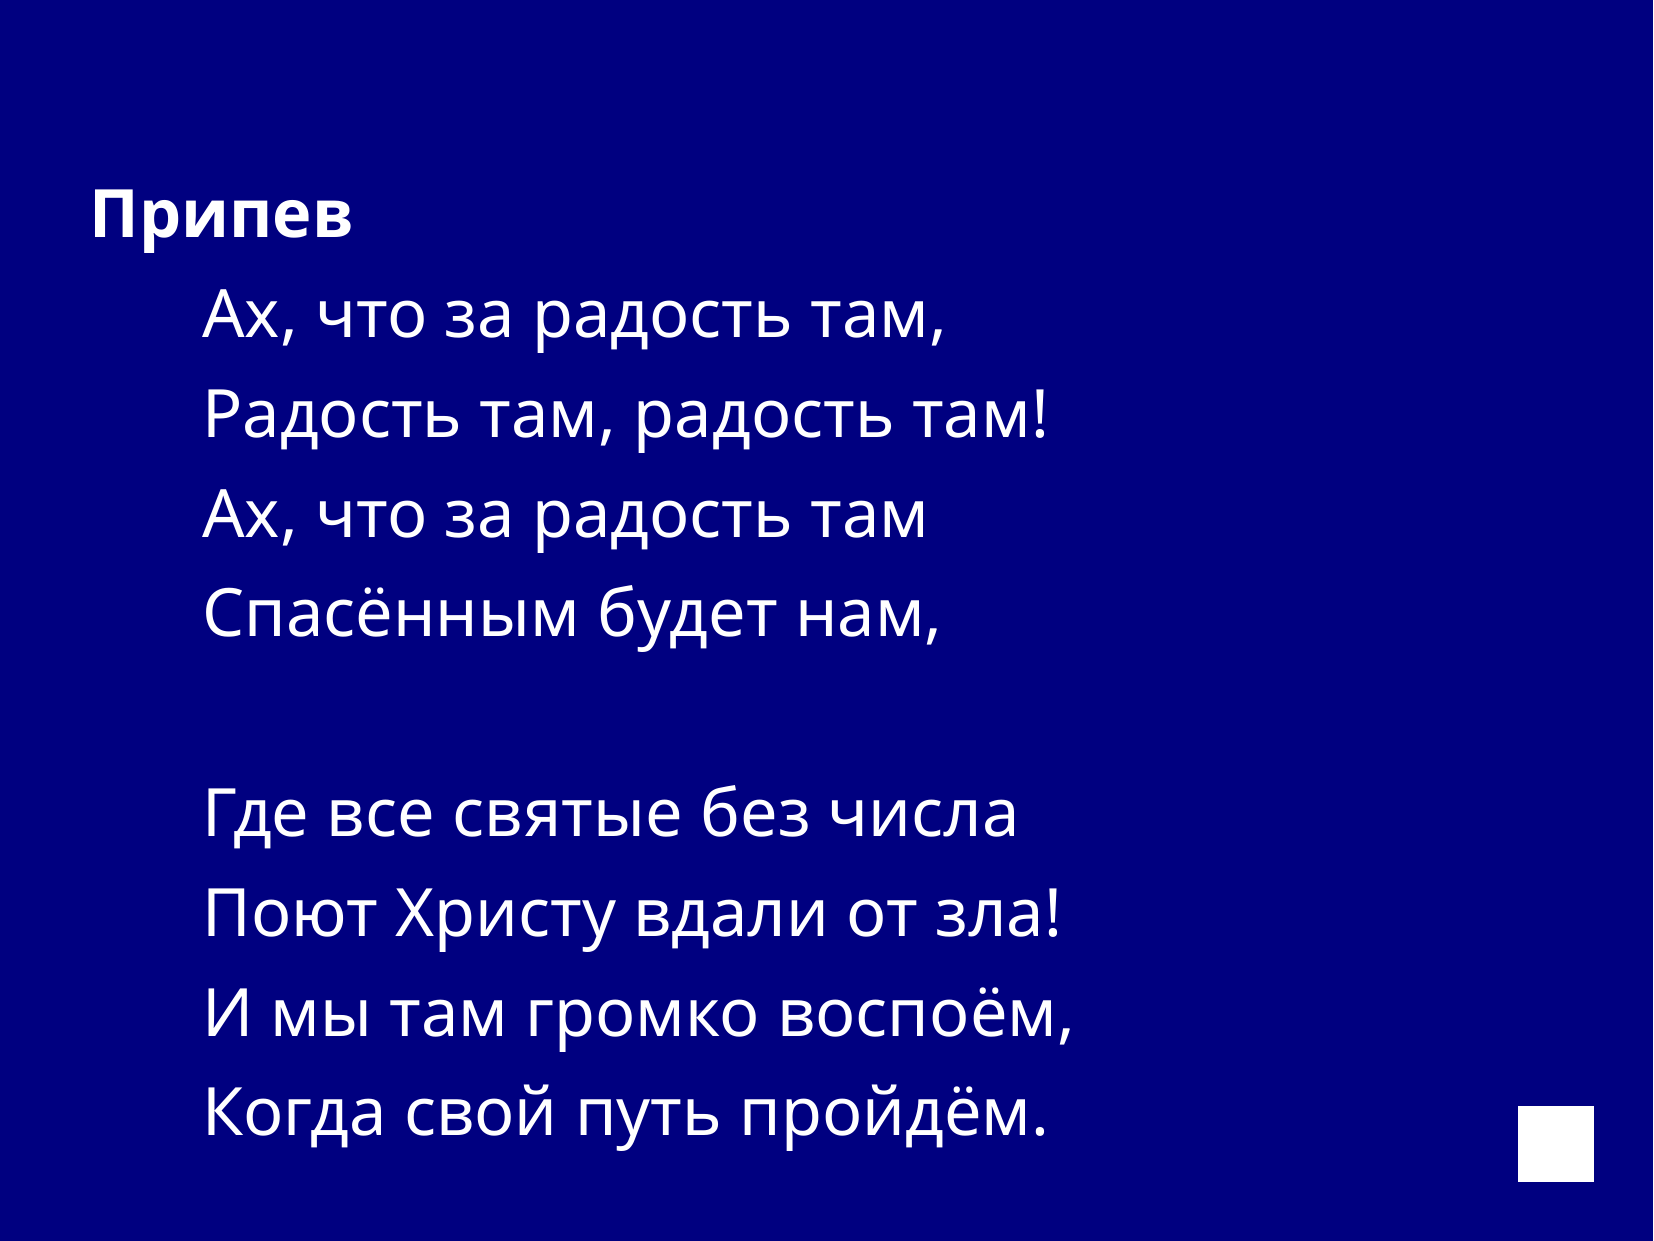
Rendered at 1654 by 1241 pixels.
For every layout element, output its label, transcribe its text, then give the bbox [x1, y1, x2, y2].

text_box [1518, 1106, 1594, 1182]
text_box Припев Ах, что за радость там, Радость там, радость там! Ах, что за радость там Спасённым будет нам, Где все святые без числа Поют Христу вдали от зла! И мы там громко воспоём, Когда свой путь пройдём. [75, 150, 1576, 1163]
